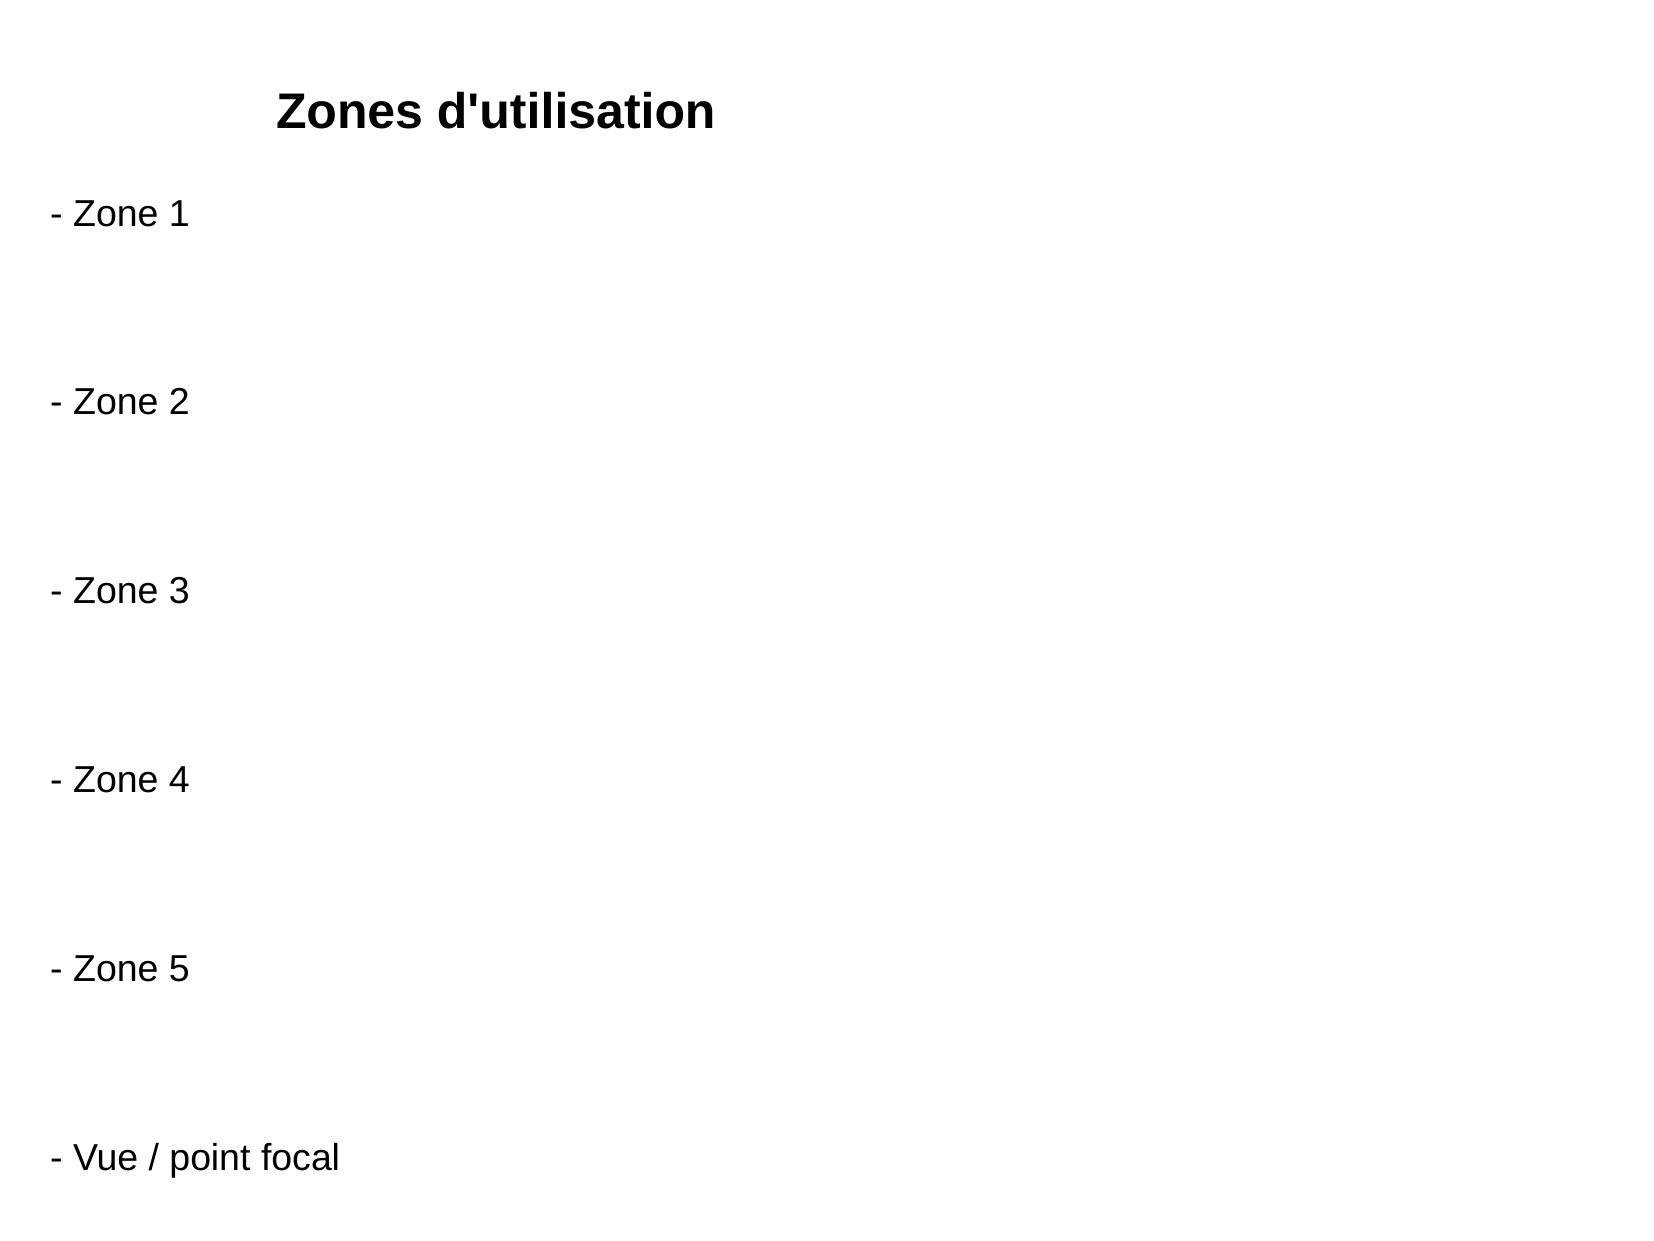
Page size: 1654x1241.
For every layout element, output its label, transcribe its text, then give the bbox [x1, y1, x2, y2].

title Zones d'utilisation [76, 8, 916, 216]
text_box - Zone 1 - Zone 2 - Zone 3 - Zone 4 - Zone 5 - Vue / point focal [35, 163, 875, 1165]
